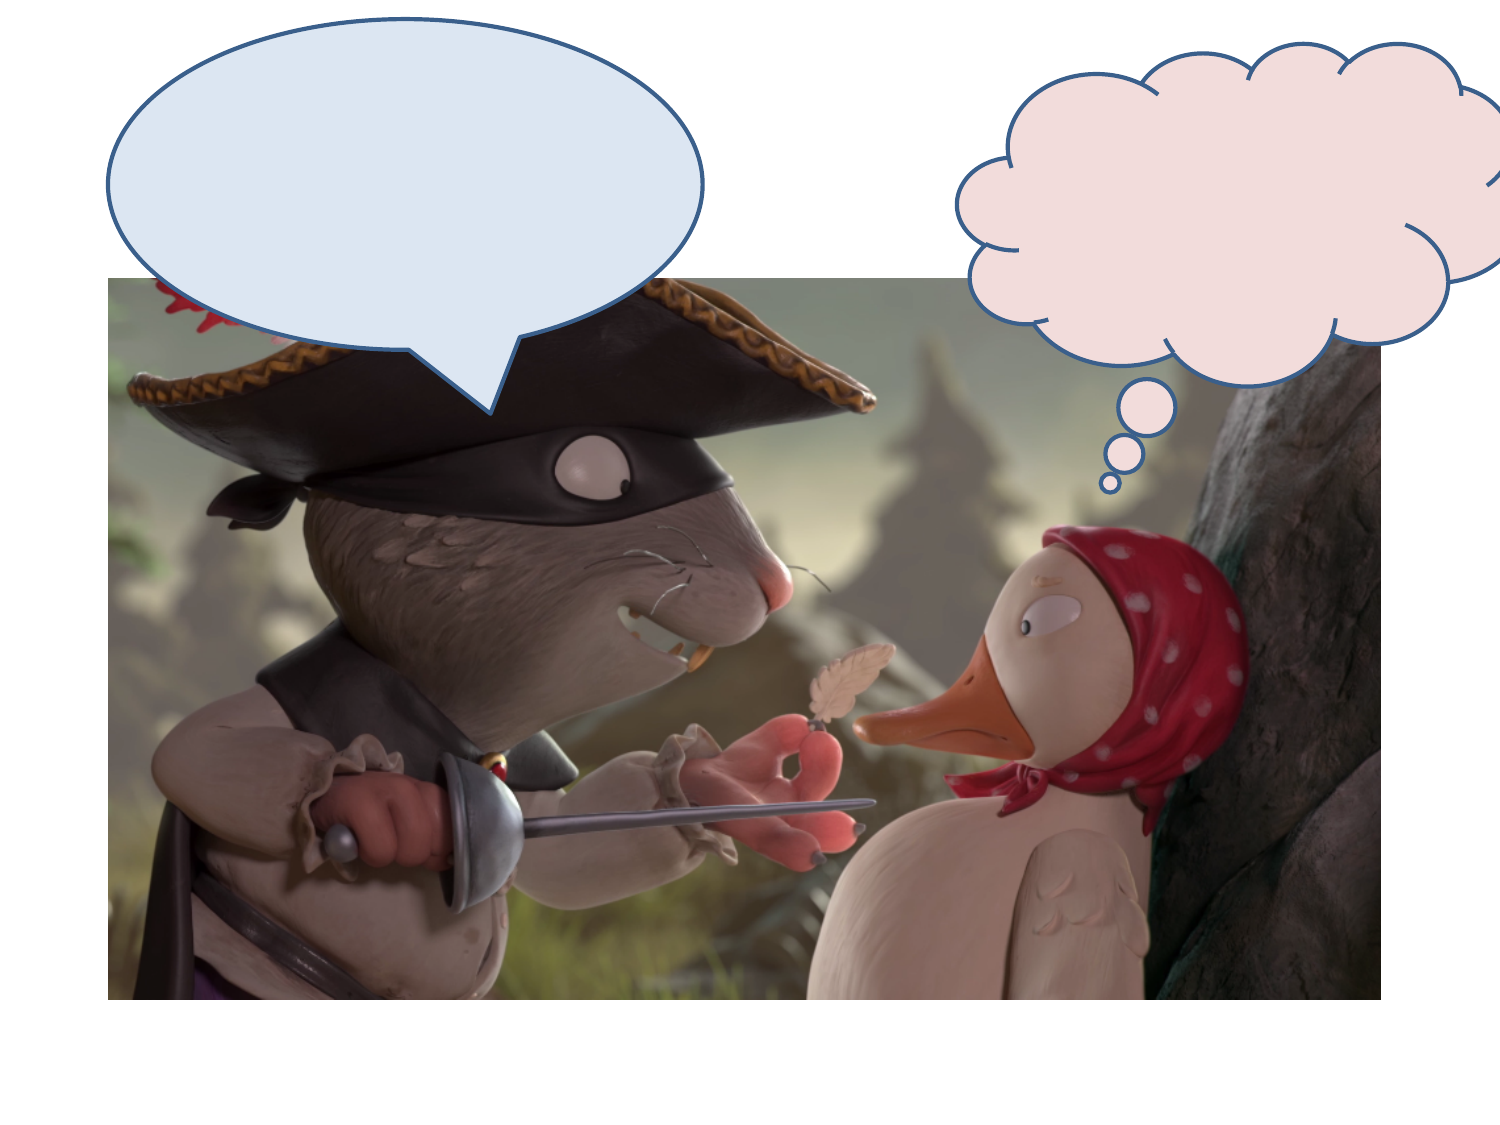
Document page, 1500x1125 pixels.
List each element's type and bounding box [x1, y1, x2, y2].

text_box [107, 19, 703, 414]
text_box [1100, 473, 1120, 493]
picture [108, 278, 1381, 1000]
text_box [1118, 379, 1176, 437]
text_box [956, 43, 1500, 387]
text_box [1105, 434, 1144, 473]
